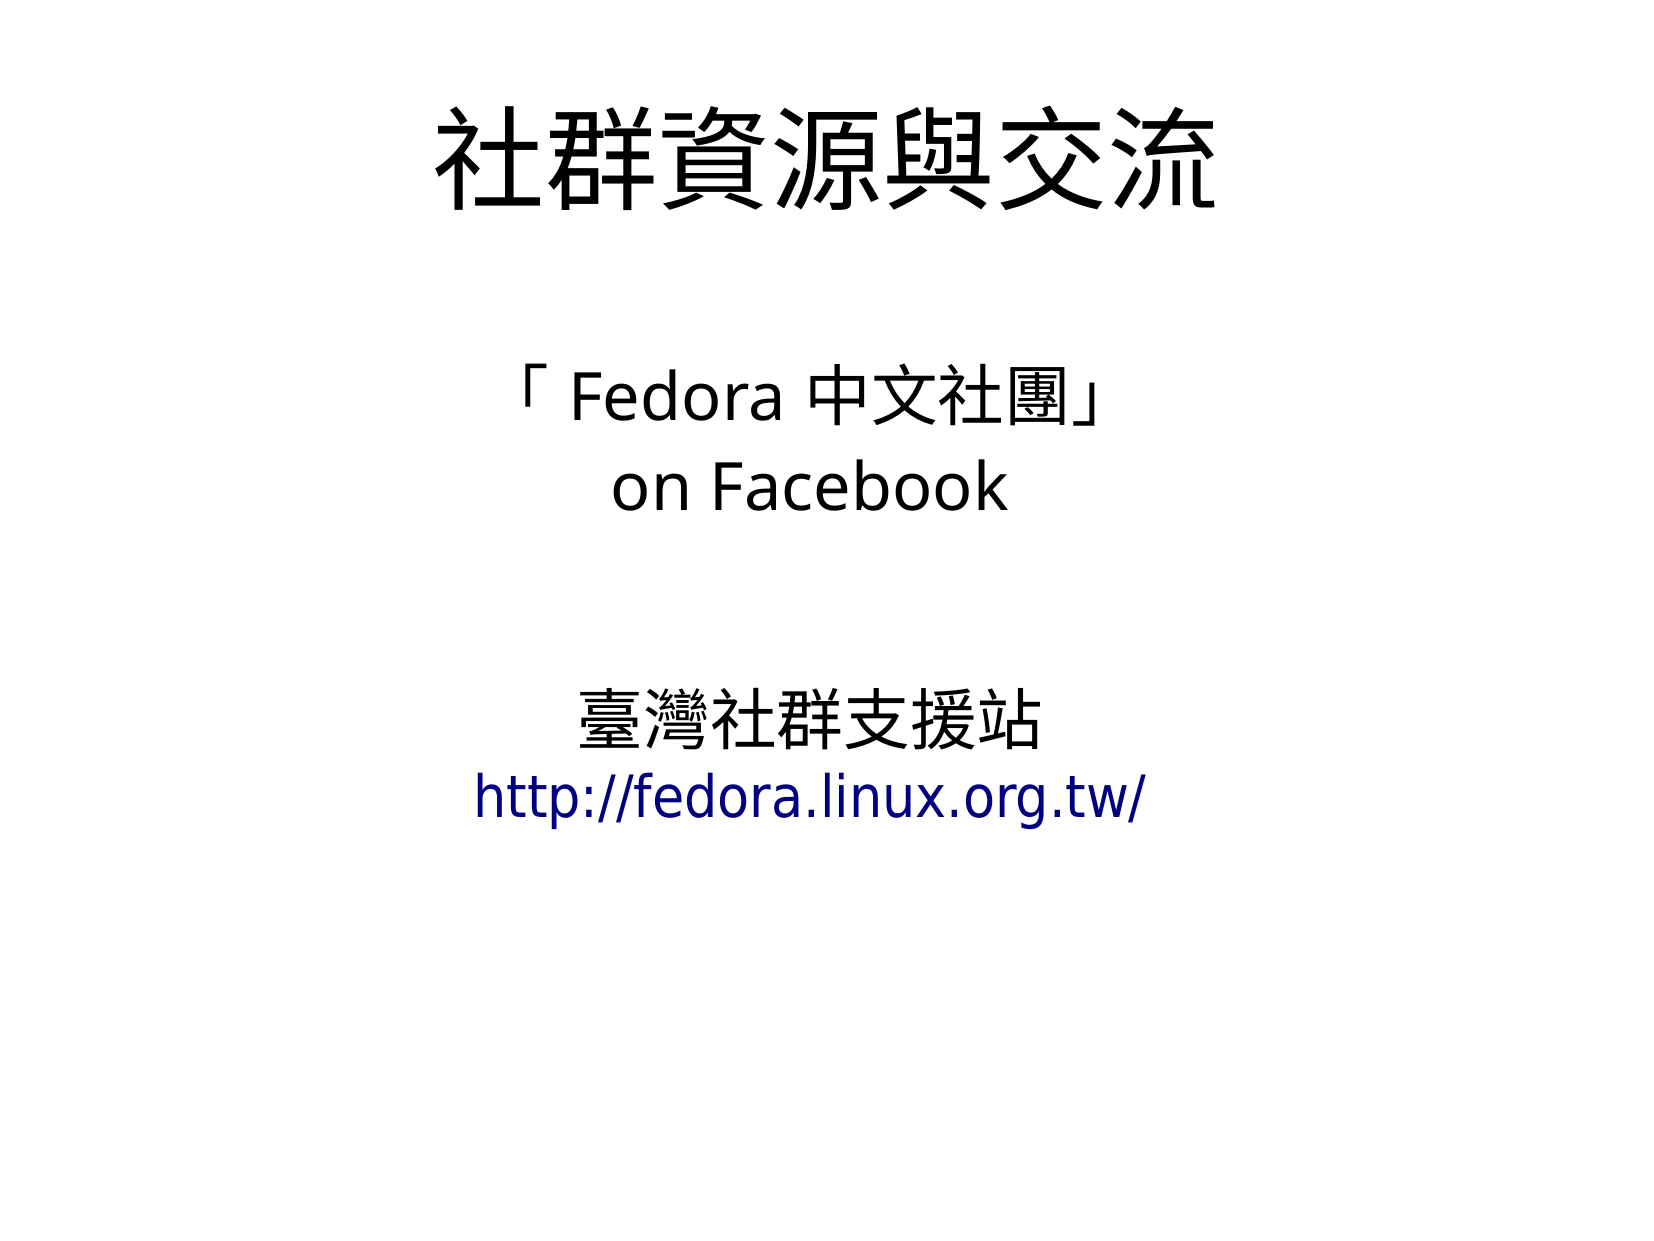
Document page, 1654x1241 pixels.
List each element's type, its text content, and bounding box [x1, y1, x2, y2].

title 社群資源與交流 [82, 49, 1571, 257]
list 「Fedora中文社團」 on Facebook 臺灣社群支援站 http://fedora.linux.org.tw/ [82, 342, 1538, 1010]
